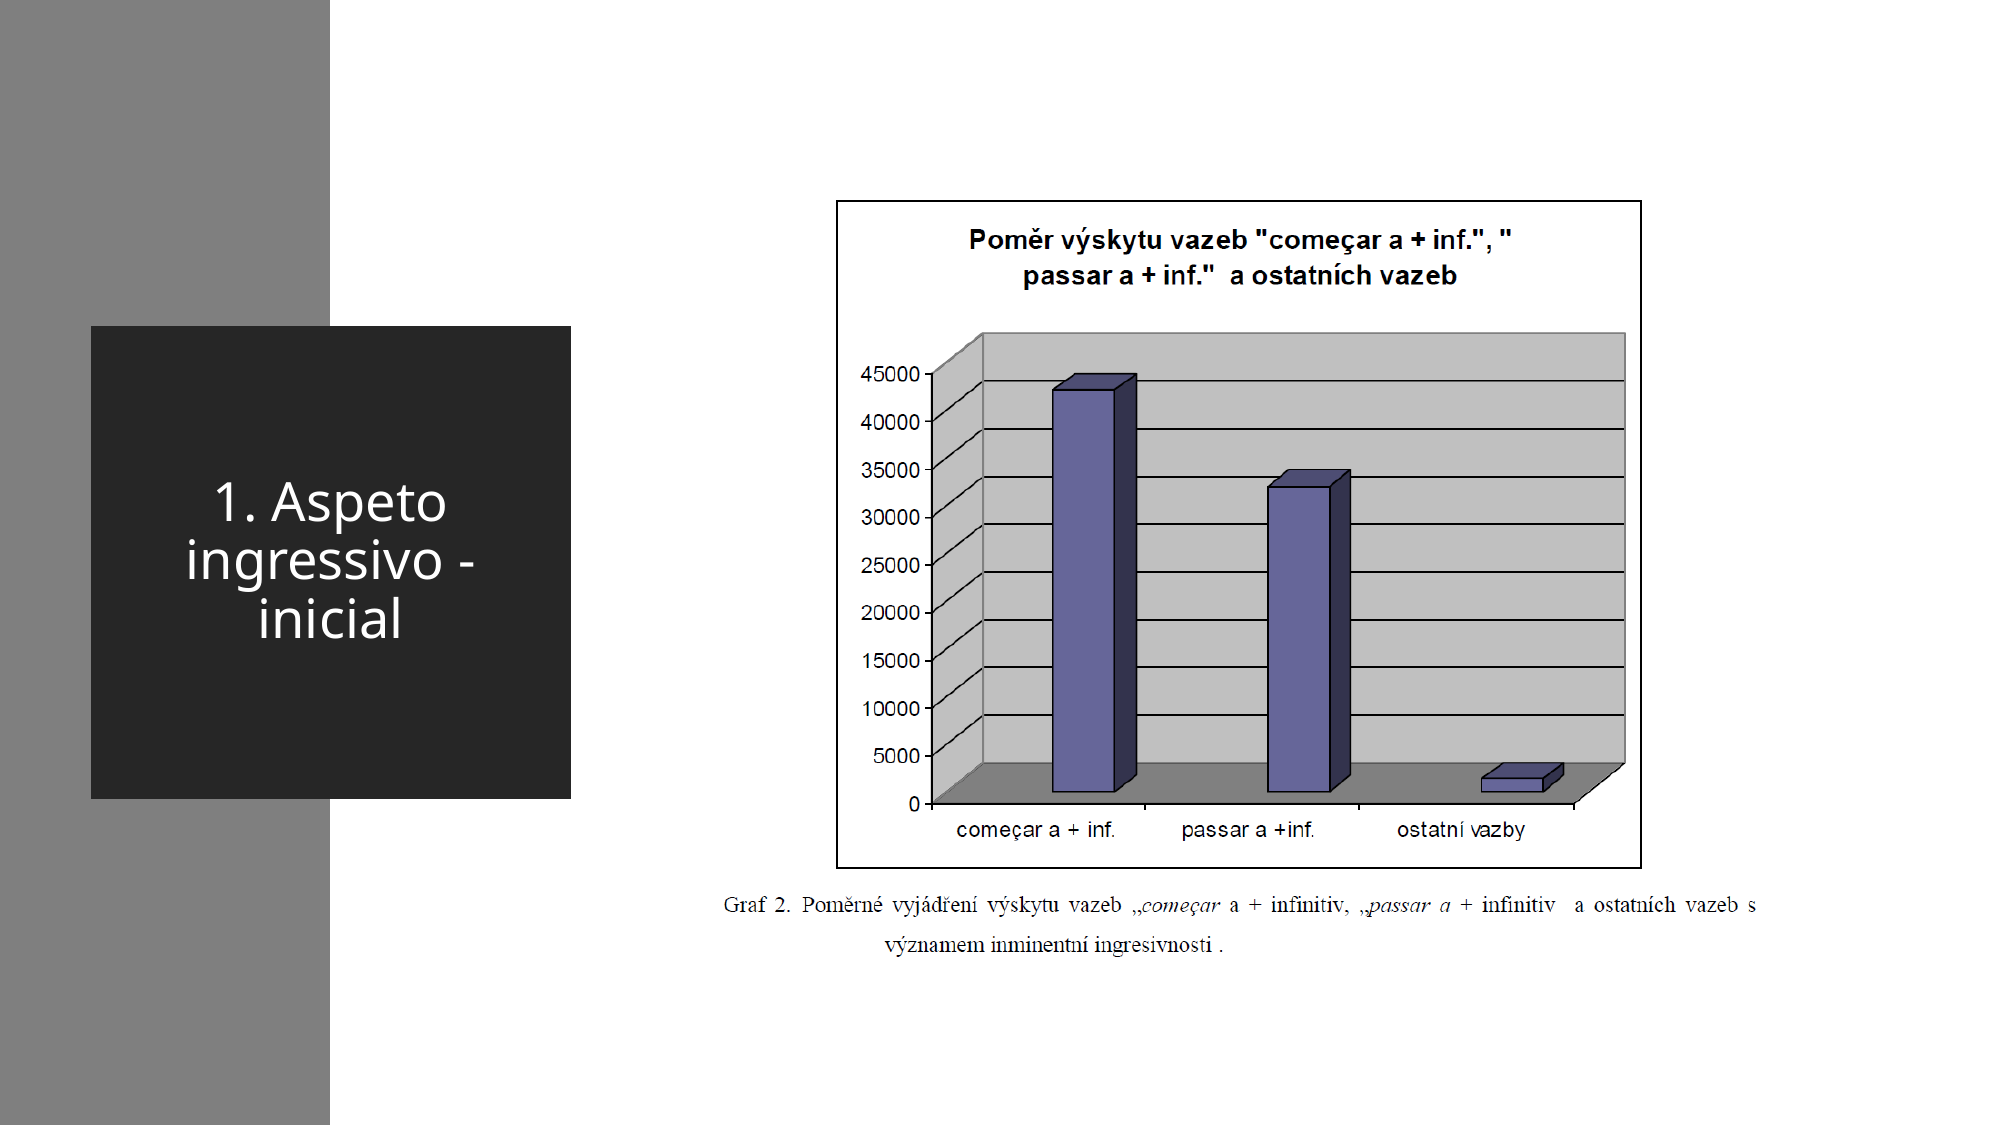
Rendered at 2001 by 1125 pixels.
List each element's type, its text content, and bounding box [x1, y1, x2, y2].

title 1. Aspeto ingressivo - inicial [105, 340, 557, 785]
text_box [0, 0, 2000, 1125]
picture [716, 157, 1788, 967]
